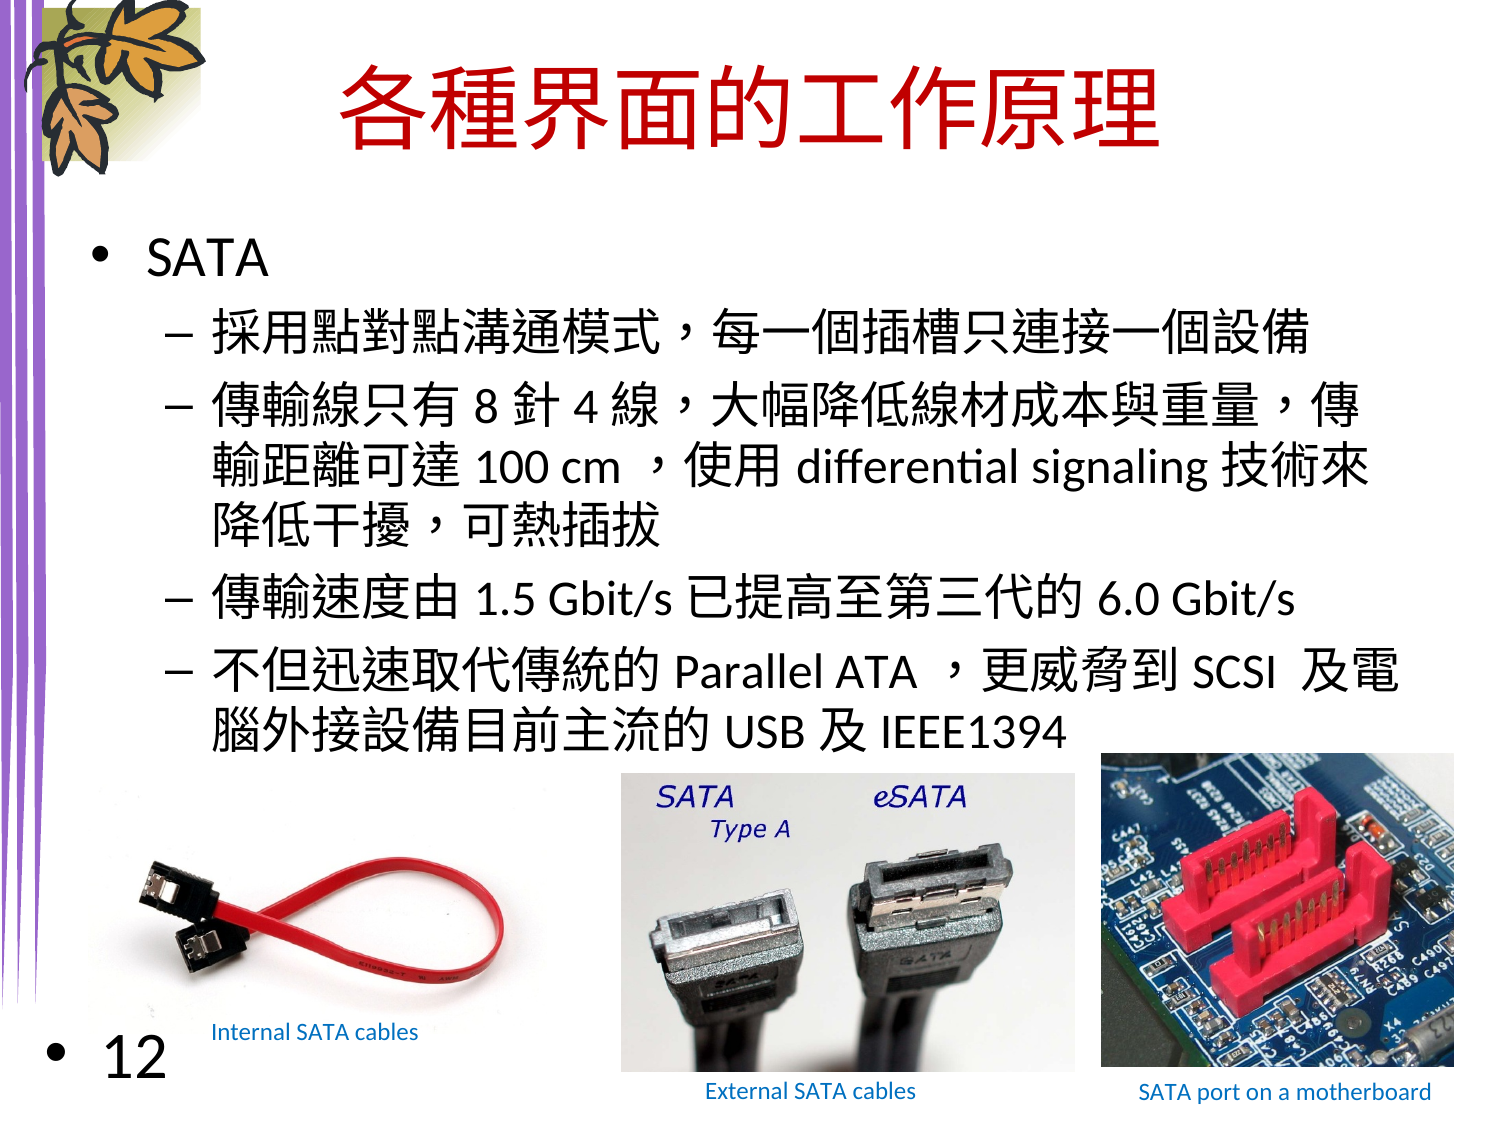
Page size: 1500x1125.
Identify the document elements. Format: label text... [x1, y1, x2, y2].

picture [88, 954, 547, 1034]
picture [621, 773, 1075, 1072]
list SATA 採用點對點溝通模式，每一個插槽只連接一個設備 傳輸線只有8針4線，大幅降低線材成本與重量，傳輸距離可達100 cm，使用differential signaling技術來降低干擾，可熱插拔 傳輸速度由1.5 Gbit/s已提高至第三代的6.0 Gbit/s 不但迅速取代傳統的Parallel ATA，更威脅到SCSI 及電腦外接設備目前主流的USB及IEEE1394 [75, 210, 1426, 954]
title 各種界面的工作原理 [75, 11, 1426, 200]
text_box SATA port on a motherboard [1123, 1067, 1448, 1114]
text_box External SATA cables [690, 1066, 932, 1112]
picture [1101, 753, 1454, 1067]
text_box Internal SATA cables [196, 1007, 434, 1054]
